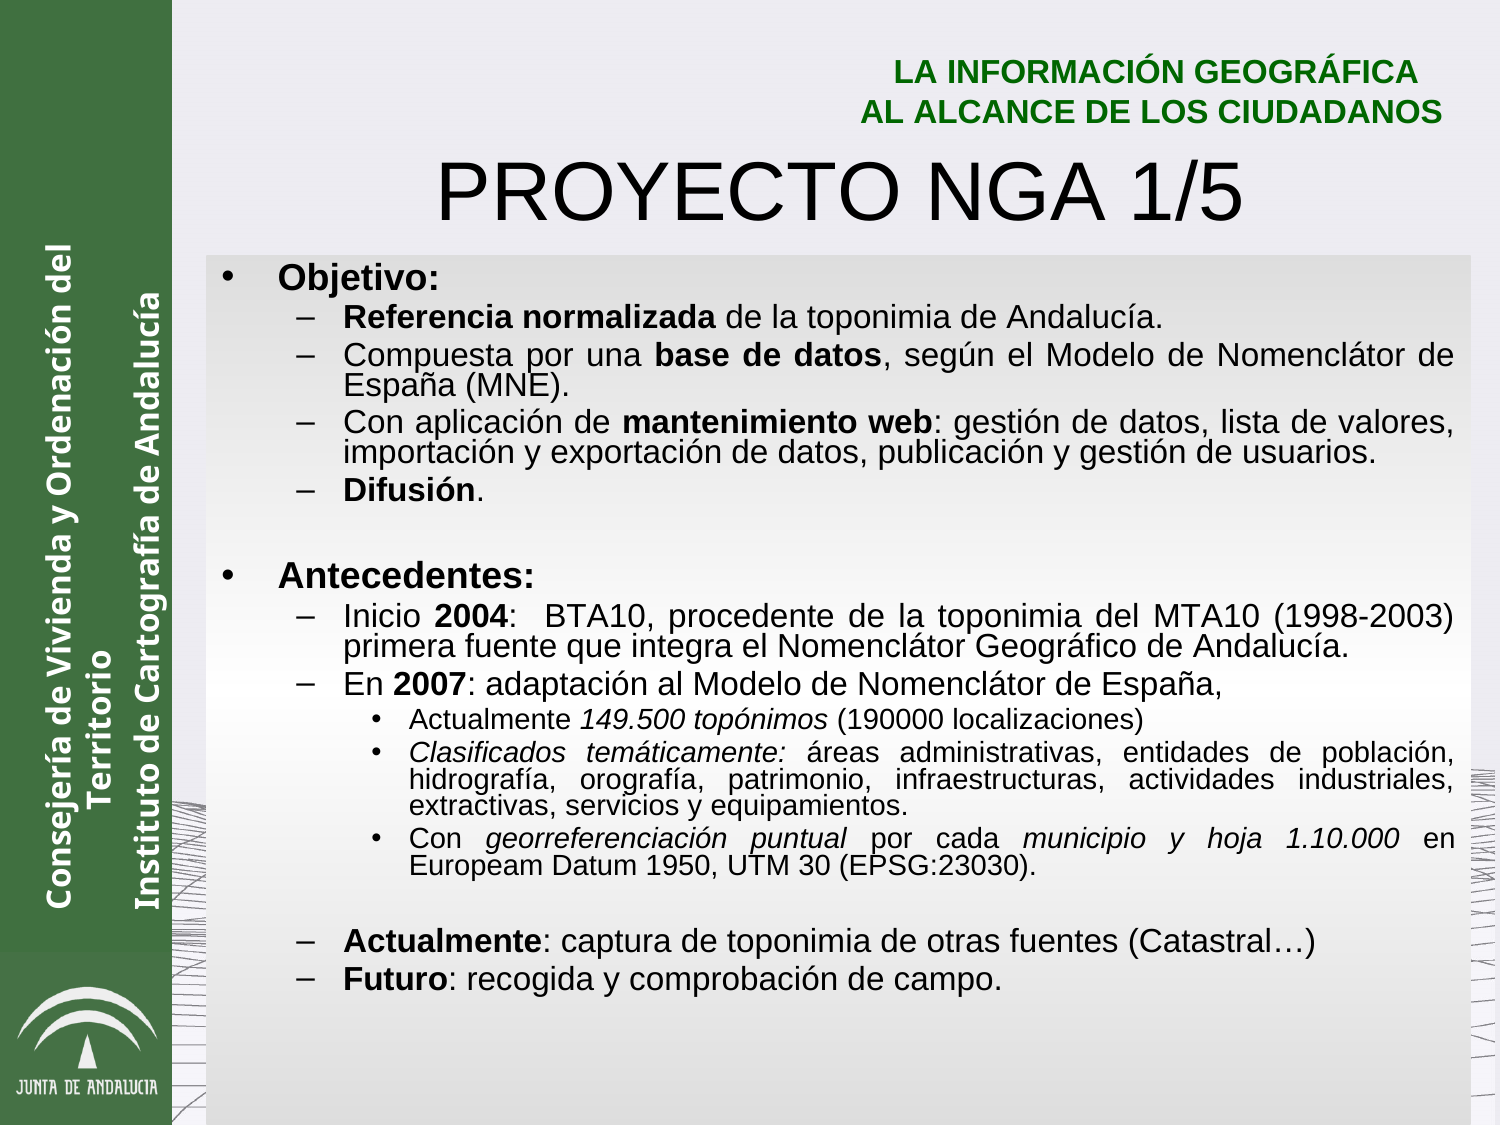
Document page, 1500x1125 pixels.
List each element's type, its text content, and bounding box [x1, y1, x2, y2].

title PROYECTO NGA 1/5 [206, 137, 1474, 256]
picture [172, 0, 1500, 1125]
list Objetivo: Referencia normalizada de la toponimia de Andalucía. Compuesta por una base de datos, según el Modelo de Nomenclátor de España (MNE). Con aplicación de mantenimiento web: gestión de datos, lista de valores, importación y exportación de datos, publicación y gestión de usuarios. Difusión. Antecedentes: Inicio 2004: BTA10, procedente de la toponimia del MTA10 (1998-2003) primera fuente que integra el Nomenclátor Geográfico de Andalucía. En 2007: adaptación al Modelo de Nomenclátor de España, Actualmente 149.500 topónimos (190000 localizaciones) Clasificados temáticamente: áreas administrativas, entidades de población, hidrografía, orografía, patrimonio, infraestructuras, actividades industriales, extractivas, servicios y equipamientos. Con georreferenciación puntual por cada municipio y hoja 1.10.000 en Europeam Datum 1950, UTM 30 (EPSG:23030). Actualmente: captura de toponimia de otras fuentes (Catastral…) Futuro: recogida y comprobación de campo. [206, 255, 1471, 1125]
